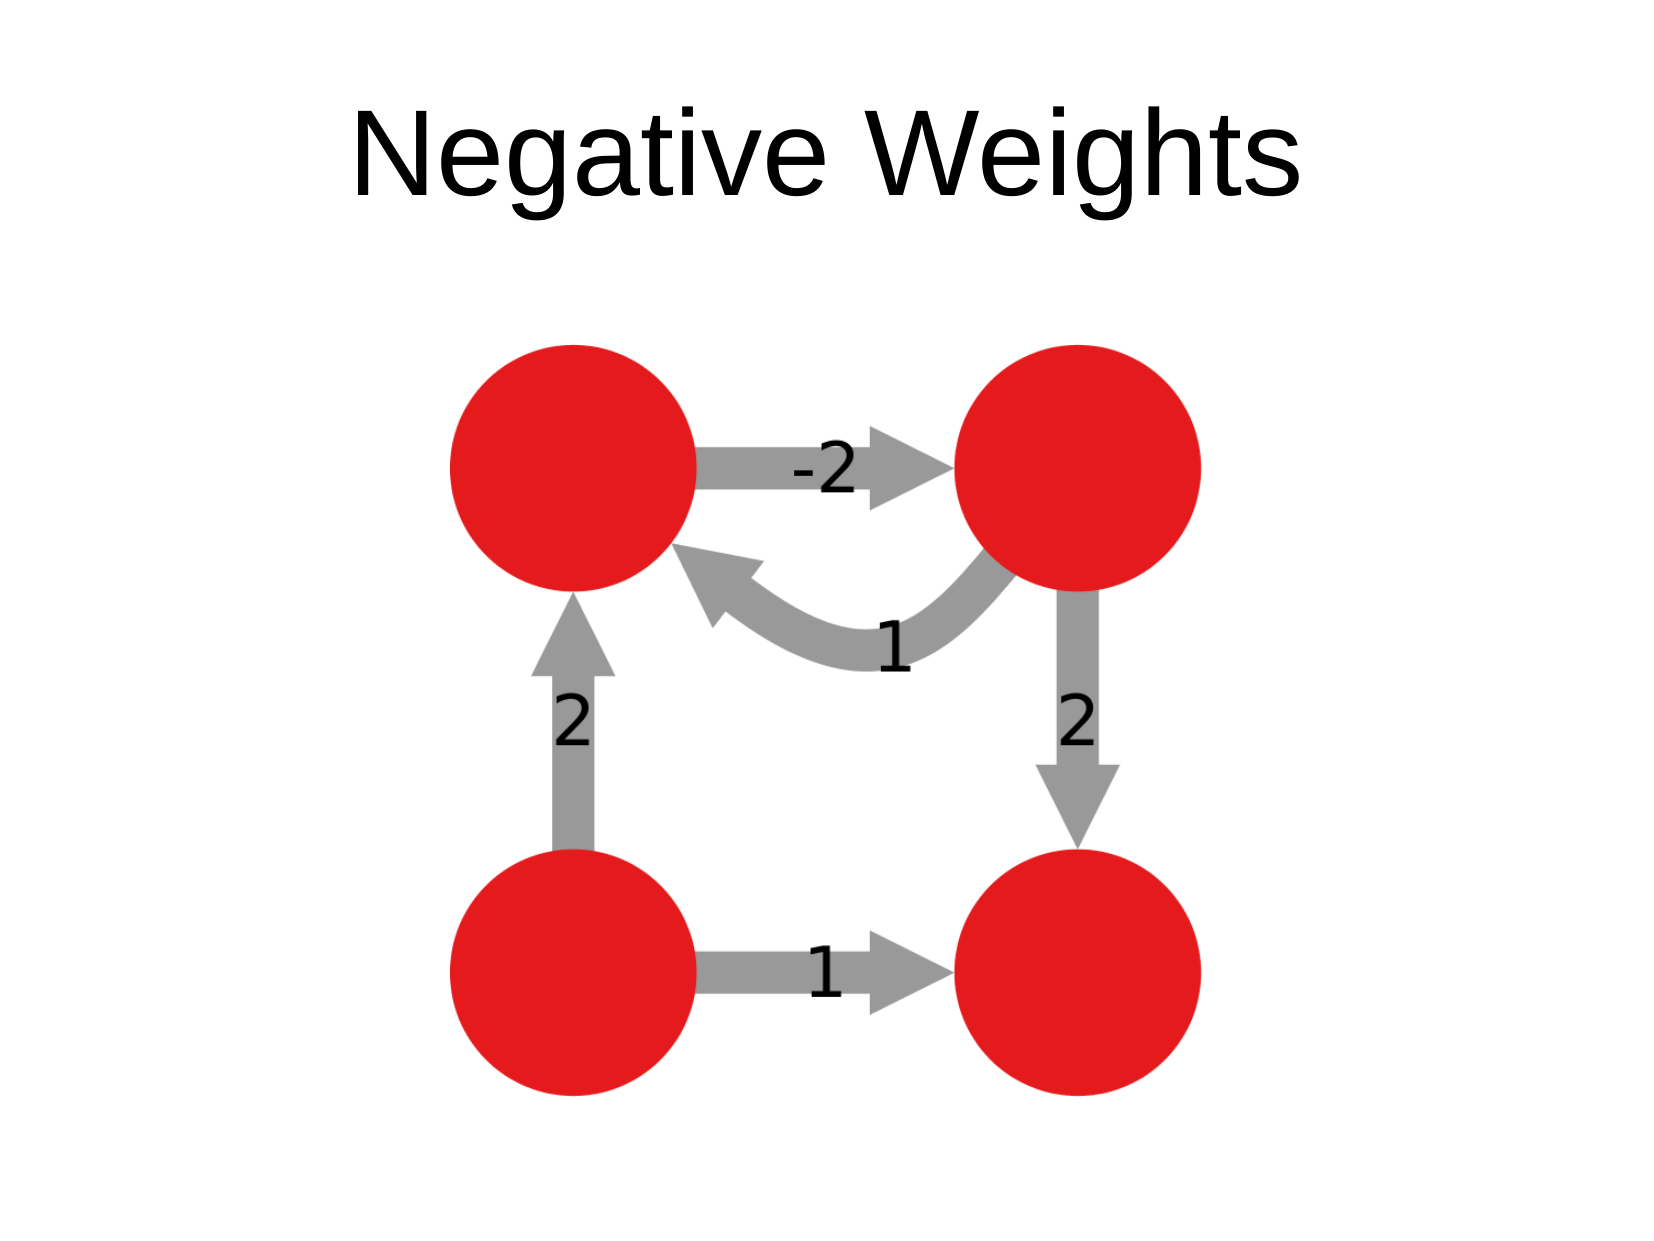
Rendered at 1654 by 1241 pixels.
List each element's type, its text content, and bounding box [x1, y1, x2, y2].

picture [450, 344, 1202, 1097]
title Negative Weights [82, 49, 1571, 257]
